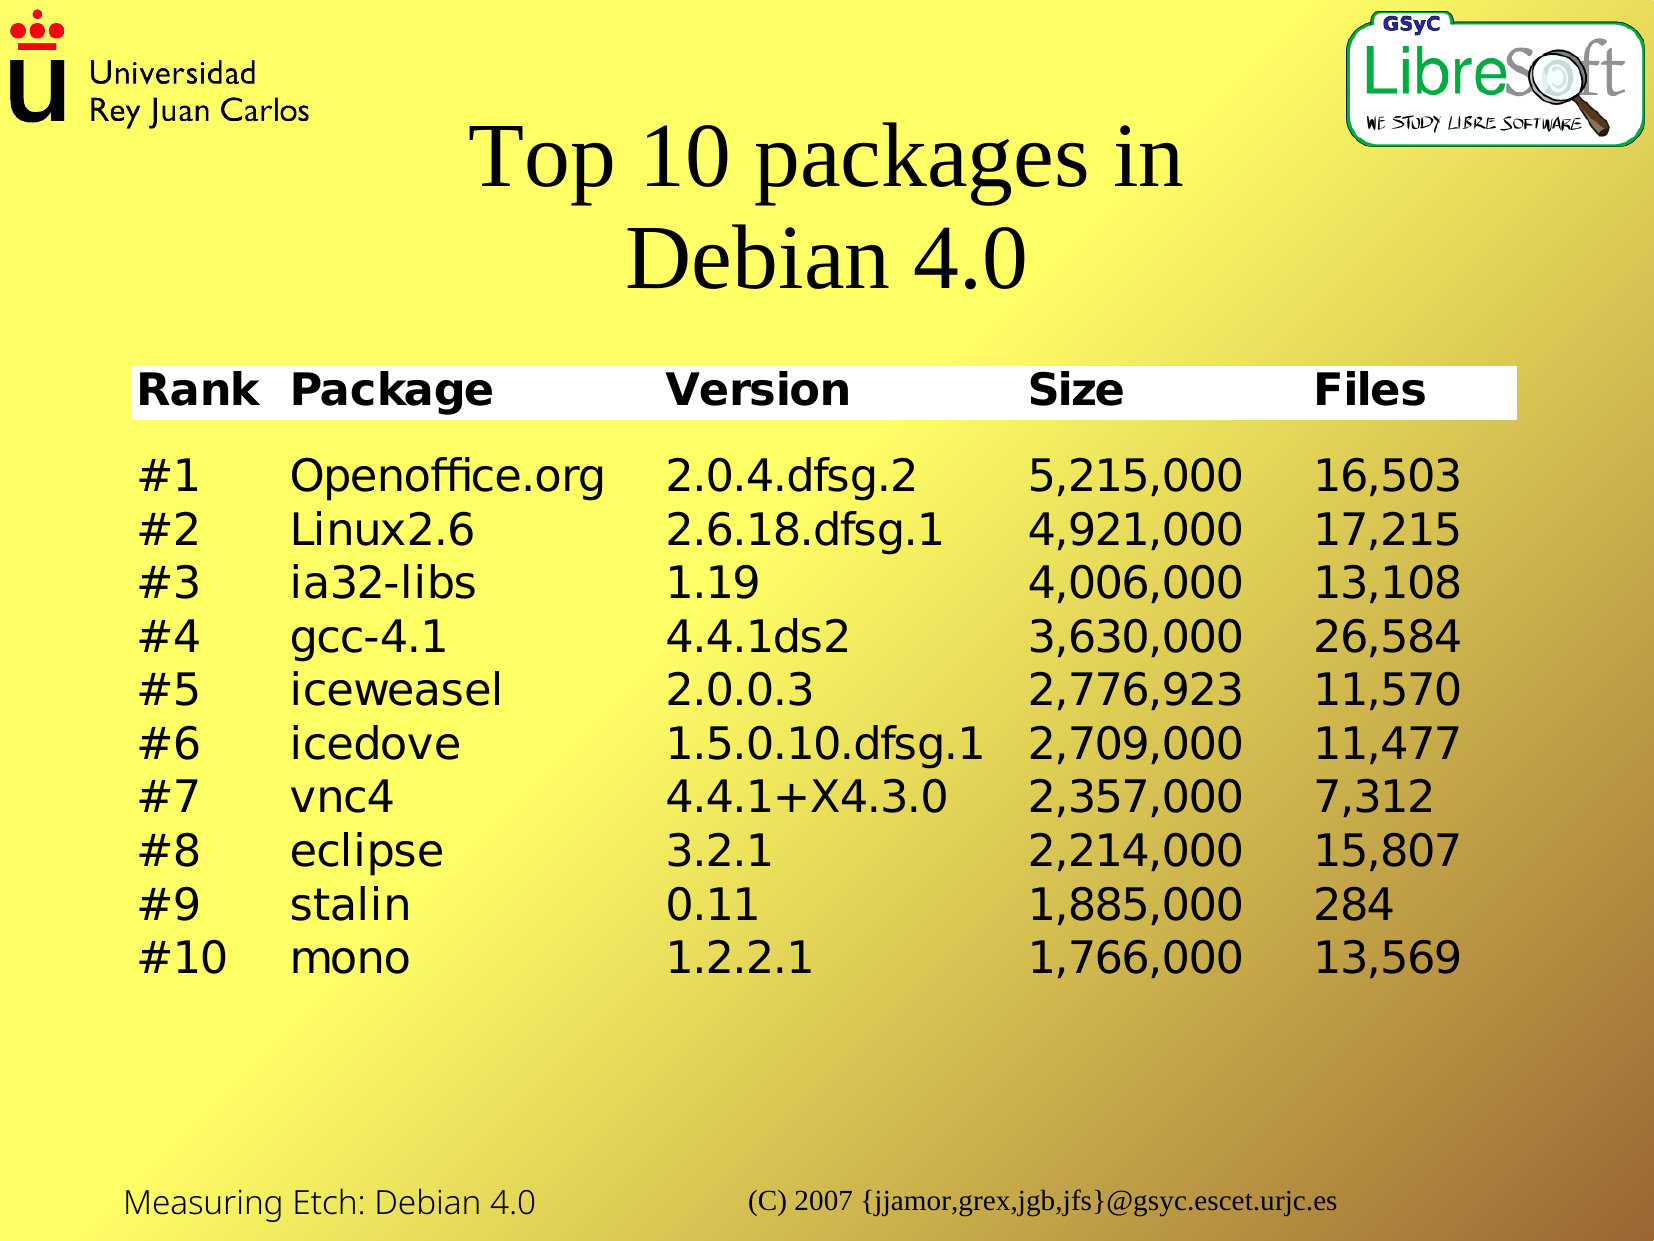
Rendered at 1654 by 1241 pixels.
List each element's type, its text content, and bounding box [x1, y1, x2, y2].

list [119, 358, 1532, 1151]
picture [10, 9, 309, 129]
picture [1346, 11, 1645, 147]
chart [131, 365, 1522, 993]
title Top 10 packages in Debian 4.0 [121, 99, 1534, 314]
